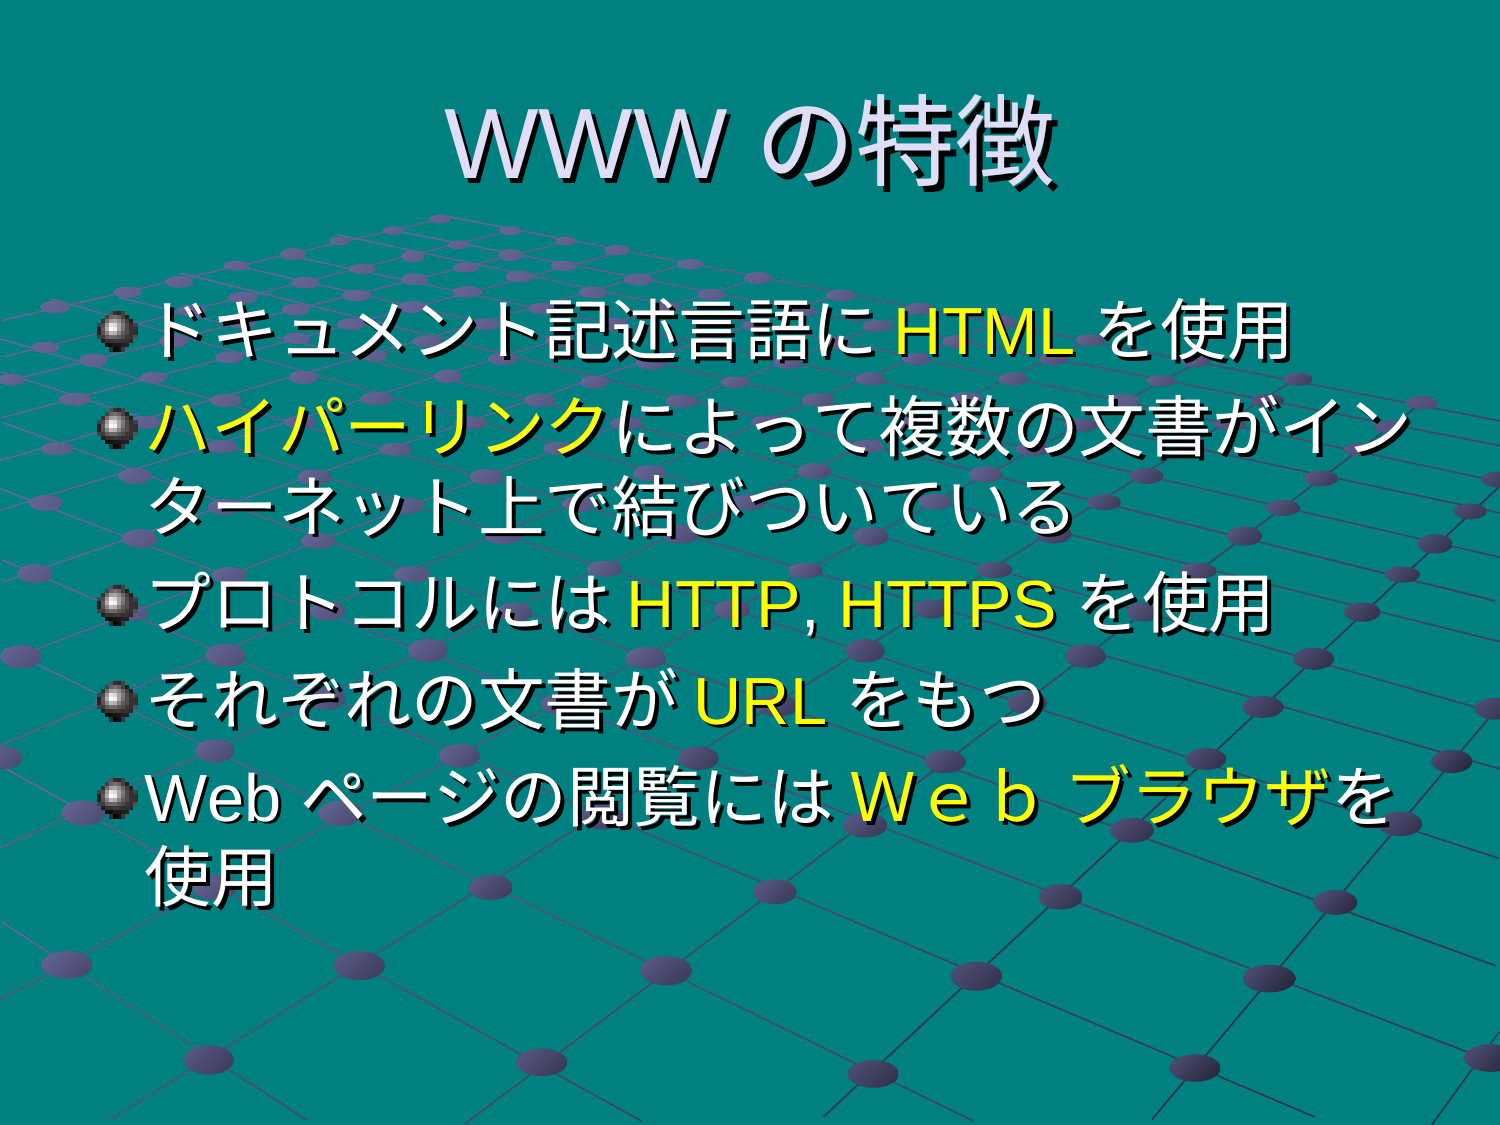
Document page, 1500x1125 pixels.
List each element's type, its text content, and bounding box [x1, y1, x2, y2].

picture [89, 400, 138, 449]
text_box ドキュメント記述言語に HTML を使用 ハイパーリンクによって複数の文書がインターネット上で結びついている プロトコルには HTTP, HTTPS を使用 それぞれの文書が URL をもつ Web ページの閲覧には Ｗｅｂ ブラウザを使用 [75, 280, 1477, 1025]
text_box WWW の特徴 [75, 45, 1426, 233]
picture [89, 577, 138, 626]
picture [89, 770, 138, 819]
picture [89, 673, 138, 722]
picture [89, 303, 138, 352]
